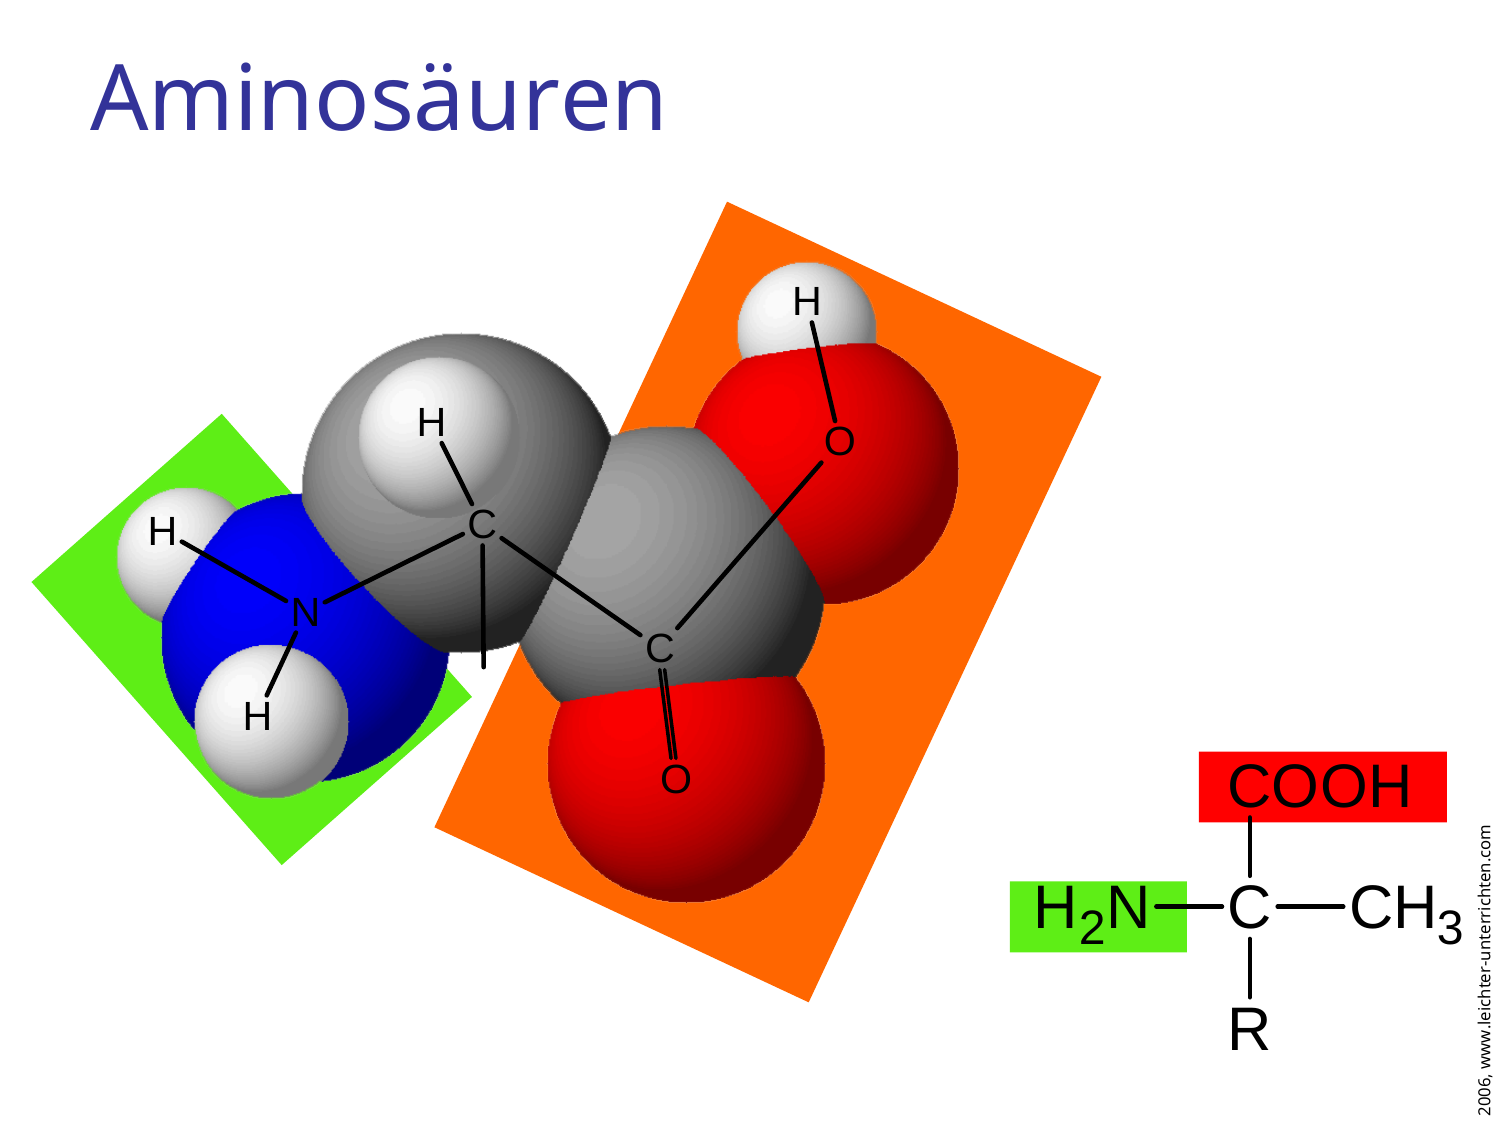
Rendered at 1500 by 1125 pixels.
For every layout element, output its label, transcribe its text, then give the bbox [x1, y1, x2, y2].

text_box [702, 201, 842, 255]
text_box [1009, 881, 1033, 953]
chart [147, 278, 857, 803]
title Aminosäuren [75, 0, 1426, 188]
text_box [606, 908, 853, 1003]
chart [1033, 751, 1465, 1065]
picture [112, 255, 963, 908]
text_box [31, 510, 112, 674]
text_box [963, 312, 1102, 673]
